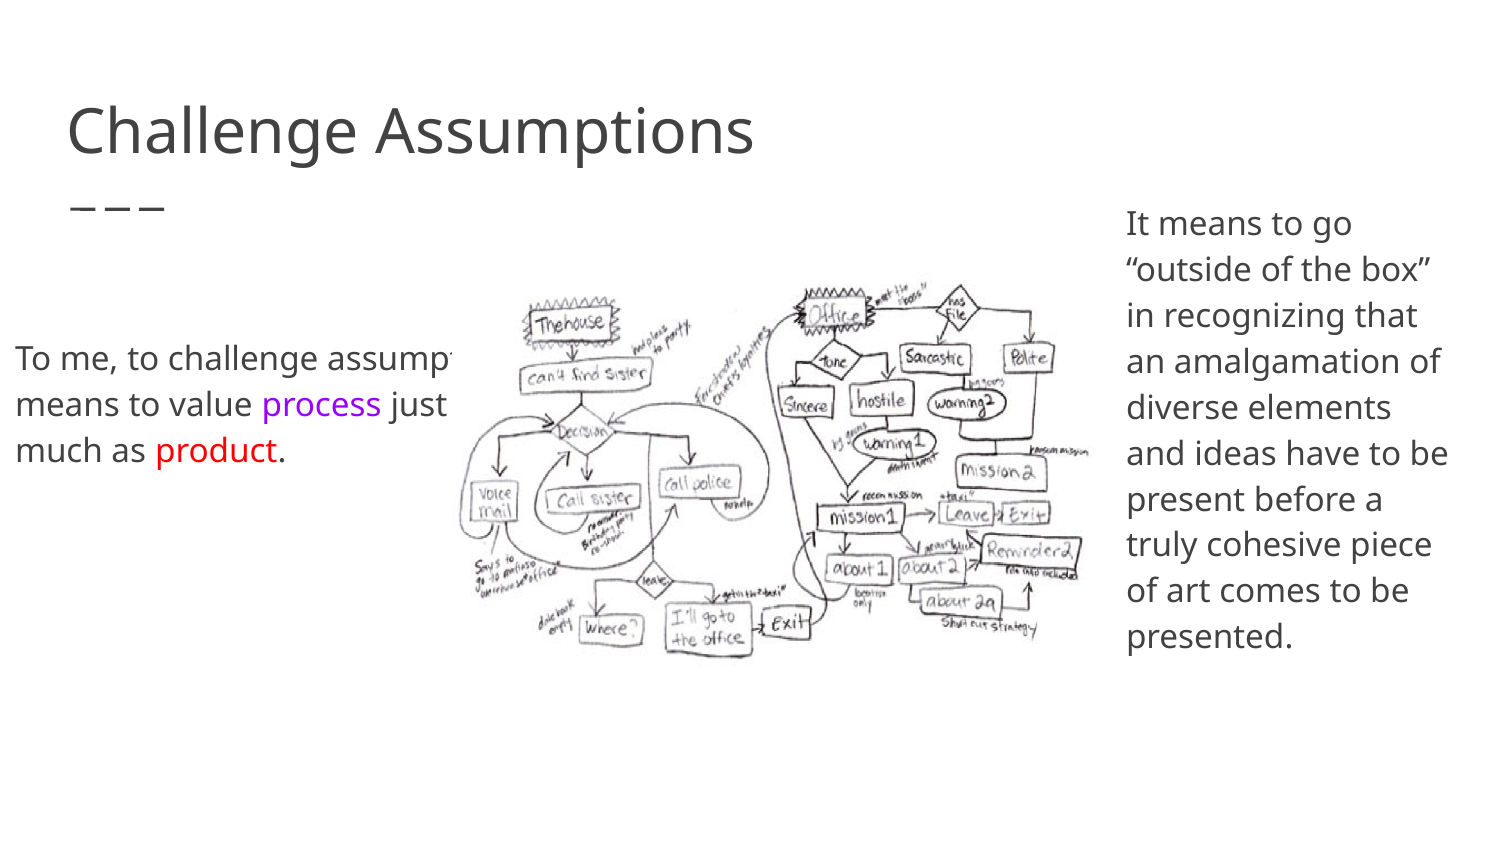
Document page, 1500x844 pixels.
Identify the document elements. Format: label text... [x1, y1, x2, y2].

list To me, to challenge assumptions means to value process just as much as product. [0, 316, 545, 714]
text_box It means to go “outside of the box” in recognizing that an amalgamation of diverse elements and ideas have to be present before a truly cohesive piece of art comes to be presented. [1111, 181, 1468, 612]
title Challenge Assumptions [51, 61, 1449, 182]
picture [452, 272, 1097, 670]
